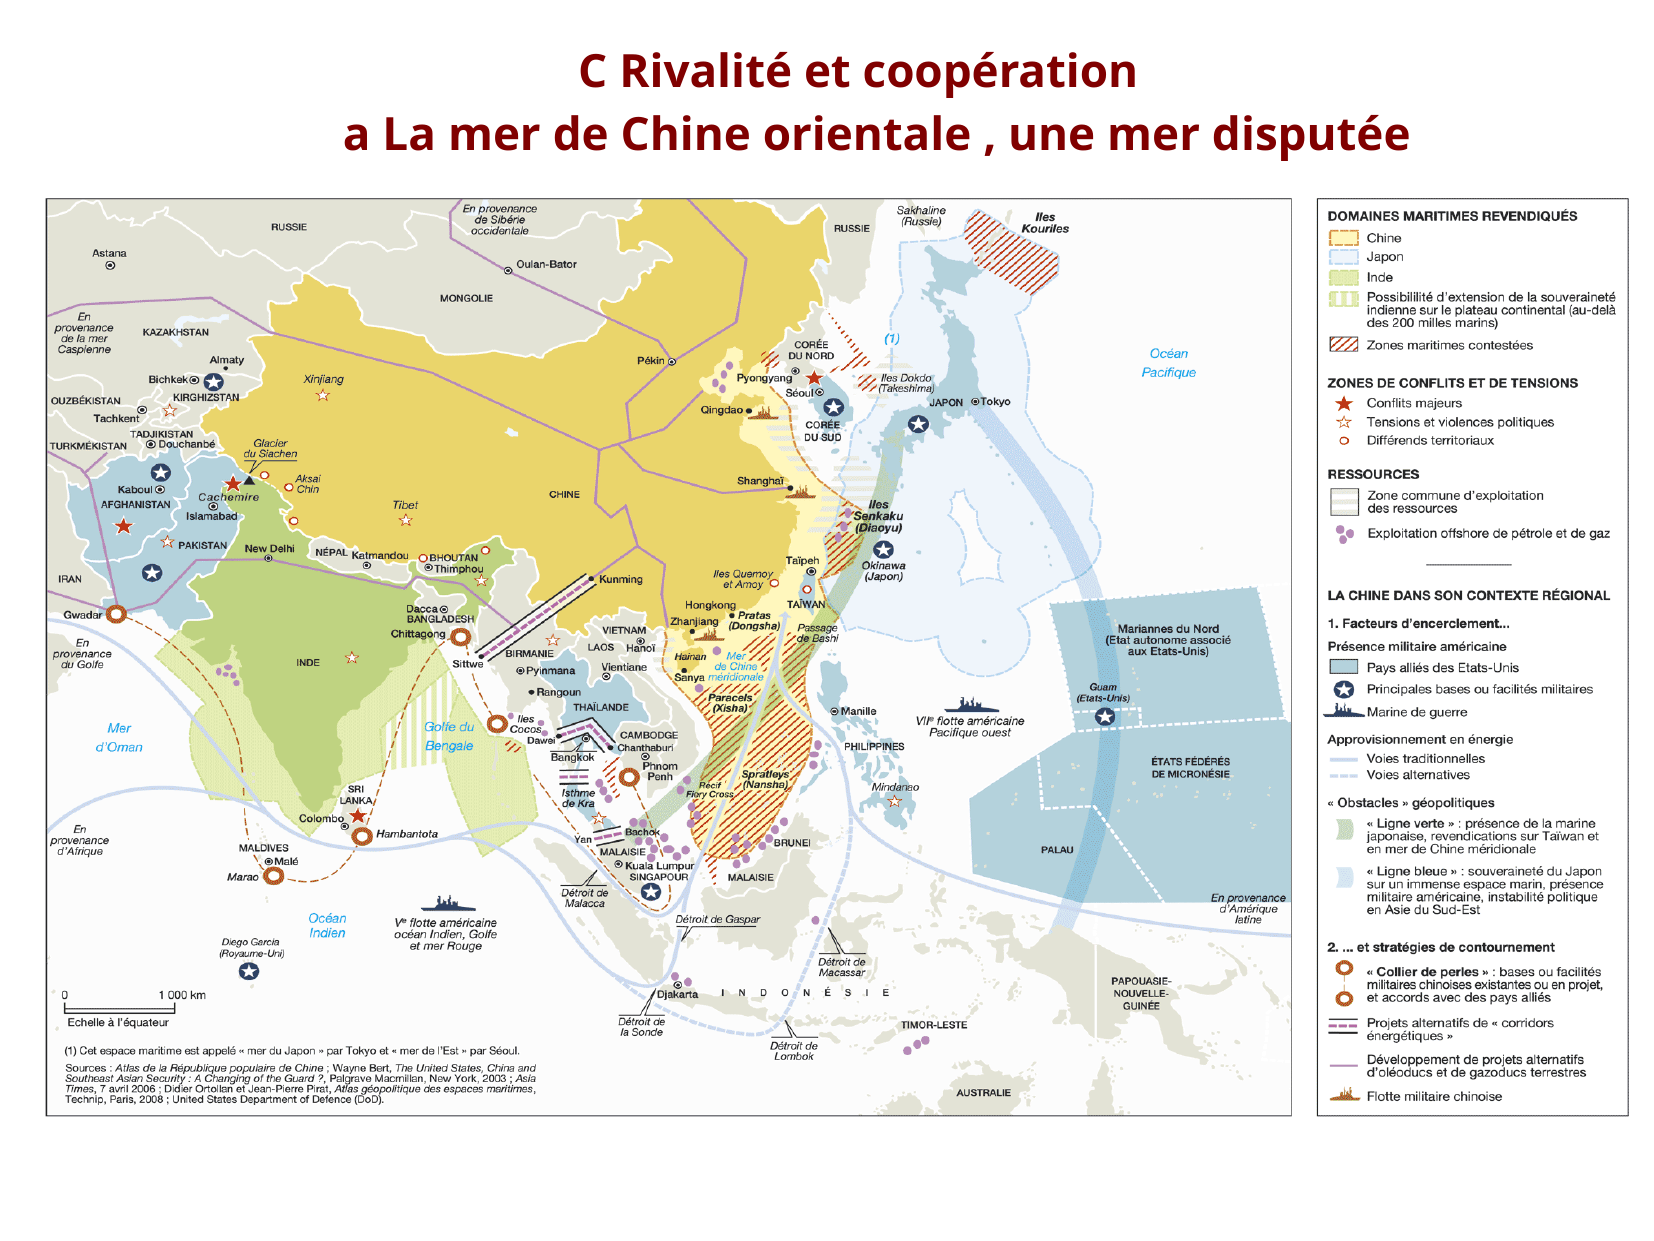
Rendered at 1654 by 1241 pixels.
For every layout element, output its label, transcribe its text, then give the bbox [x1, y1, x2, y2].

title C Rivalité et coopération a La mer de Chine orientale , une mer disputée [82, 37, 1571, 166]
picture [23, 177, 1654, 1134]
